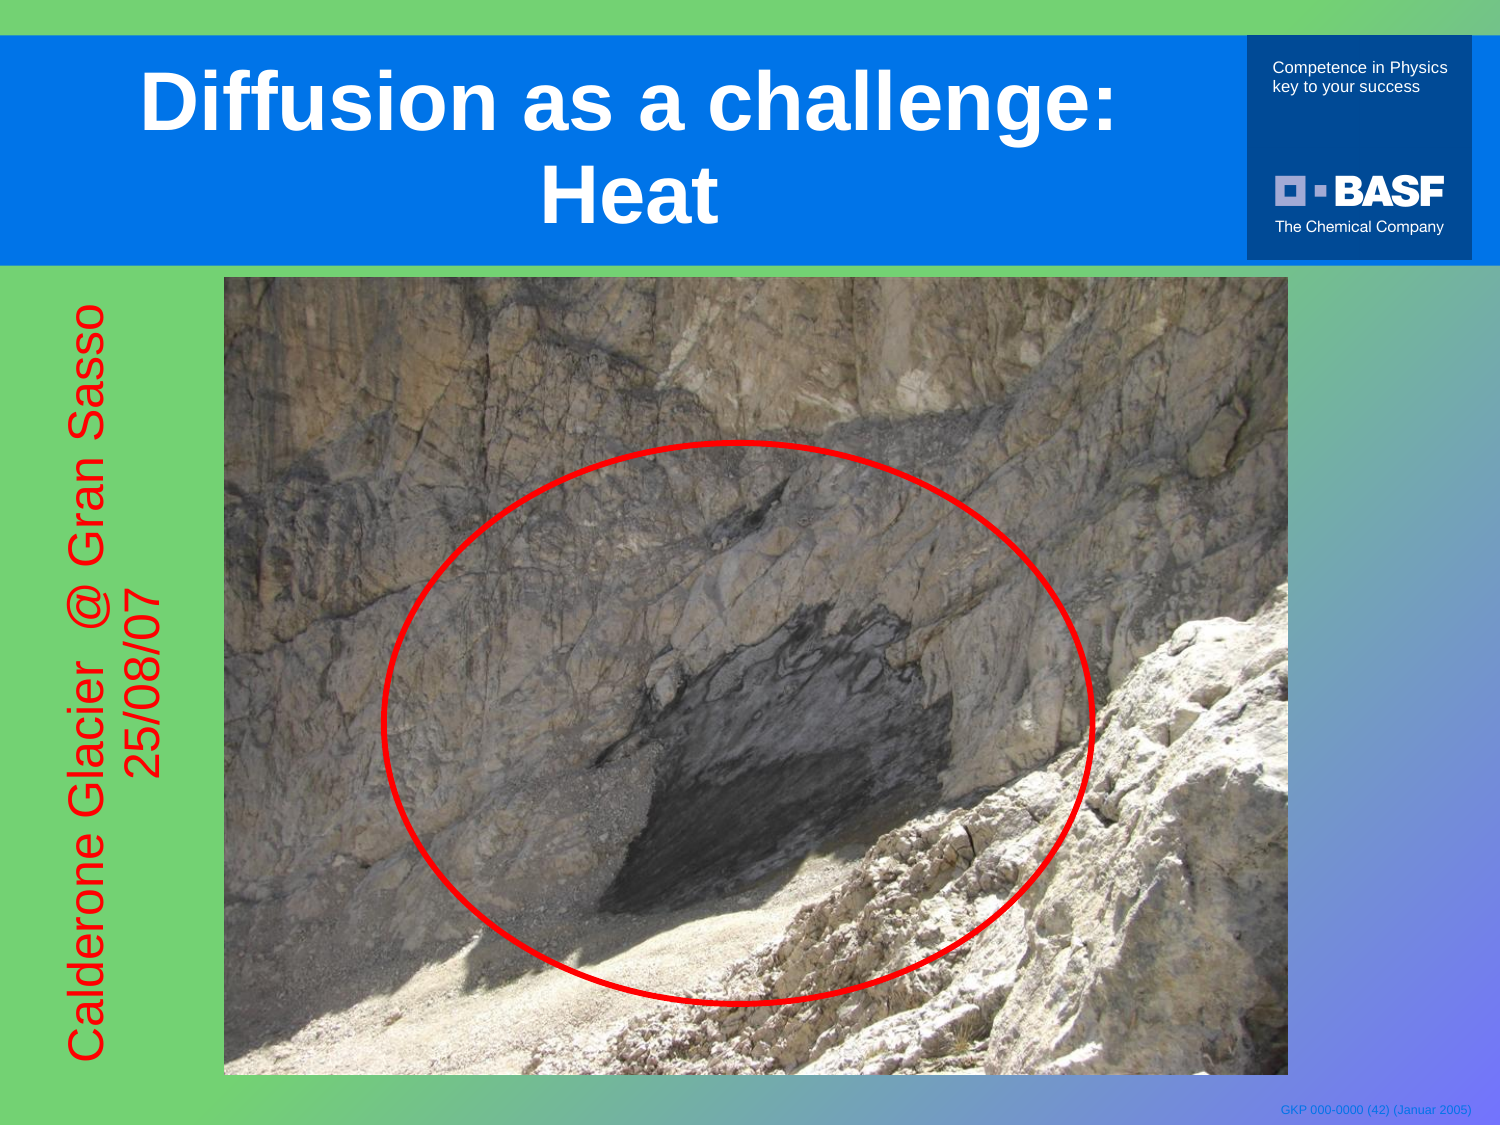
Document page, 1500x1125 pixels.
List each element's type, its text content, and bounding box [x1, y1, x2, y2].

text_box Calderone Glacier @ Gran Sasso 25/08/07 [50, 289, 178, 1079]
title Diffusion as a challenge: Heat [27, 54, 1232, 308]
picture [224, 277, 1288, 1075]
picture [1247, 35, 1472, 260]
title Going micro and nano: approaching the apparent dwarf [1438, 1063, 1500, 1125]
